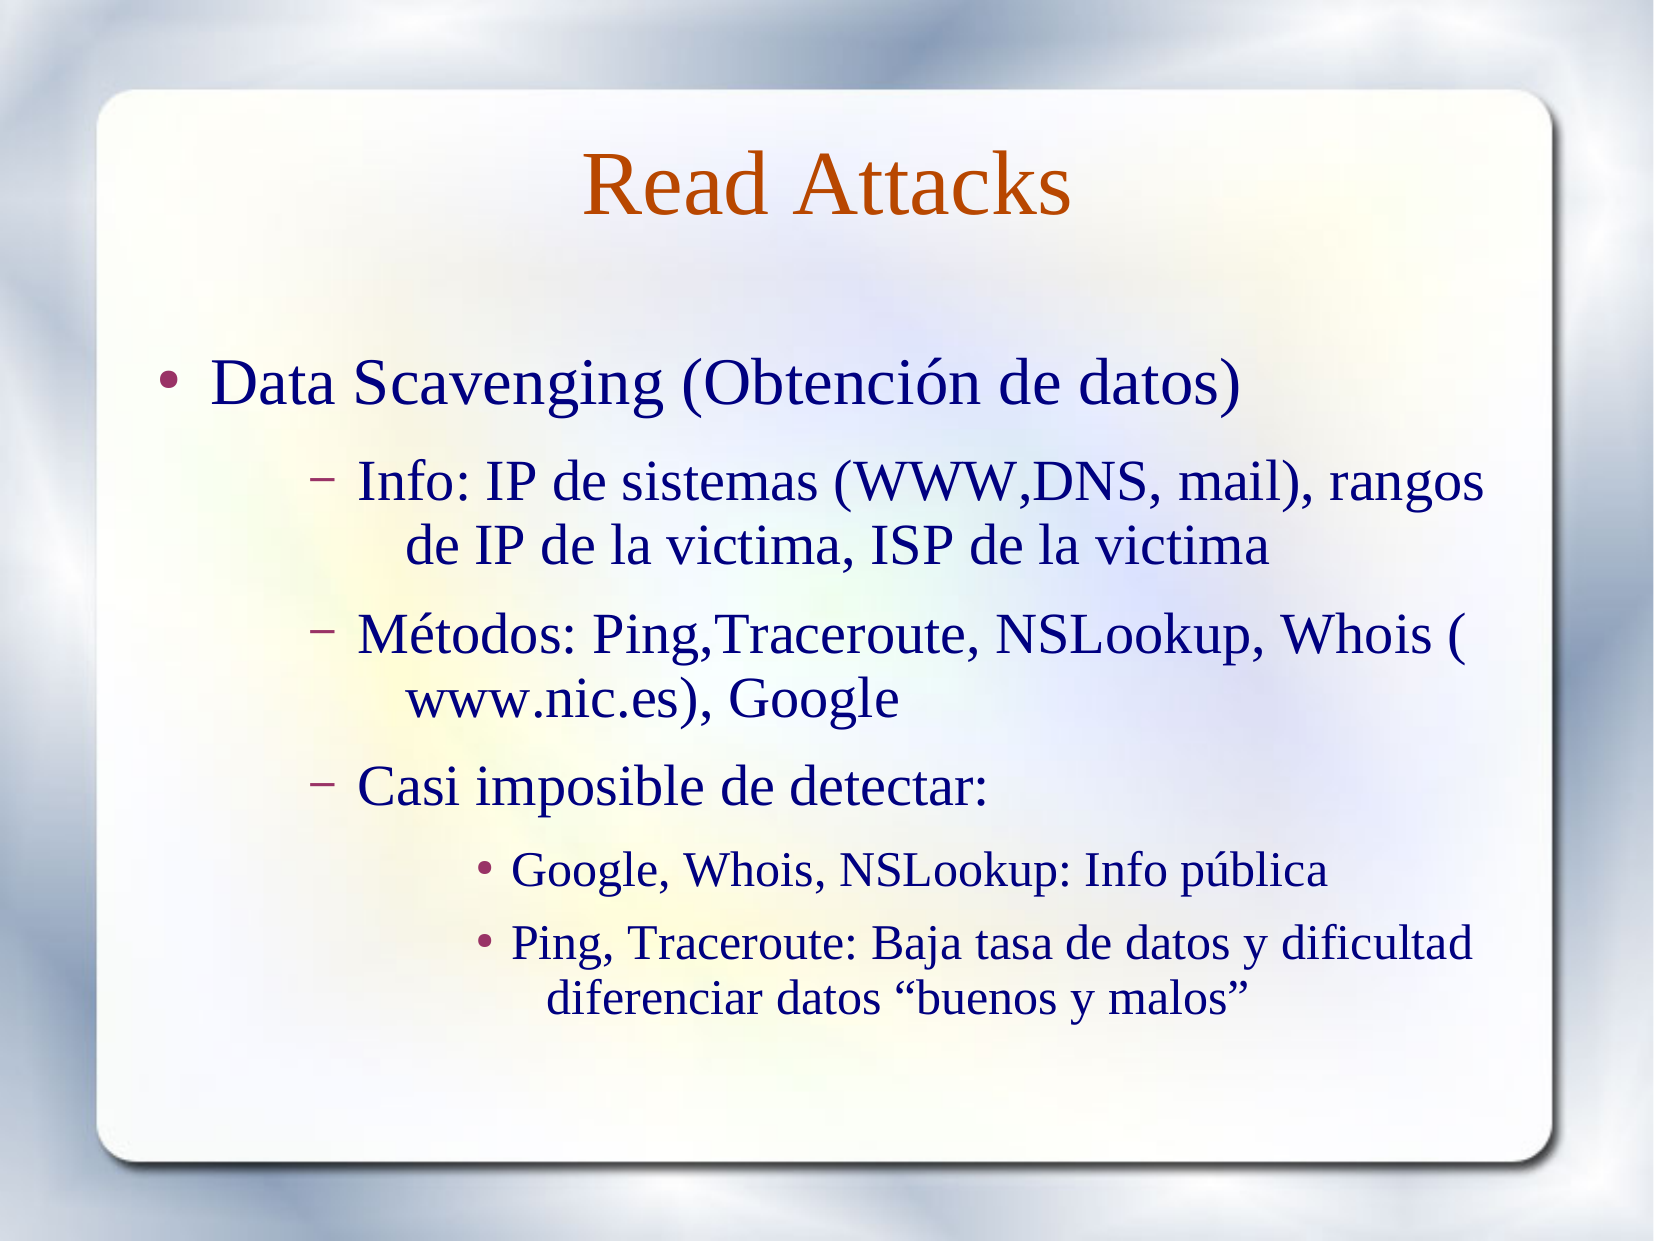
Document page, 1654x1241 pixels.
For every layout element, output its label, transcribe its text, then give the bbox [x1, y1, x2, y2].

list Data Scavenging (Obtención de datos) Info: IP de sistemas (WWW,DNS, mail), rangos de IP de la victima, ISP de la victima Métodos: Ping,Traceroute, NSLookup, Whois (www.nic.es), Google Casi imposible de detectar: Google, Whois, NSLookup: Info pública Ping, Traceroute: Baja tasa de datos y dificultad diferenciar datos “buenos y malos” [121, 344, 1534, 1213]
title Read Attacks [121, 132, 1534, 235]
picture [0, 0, 1654, 1241]
